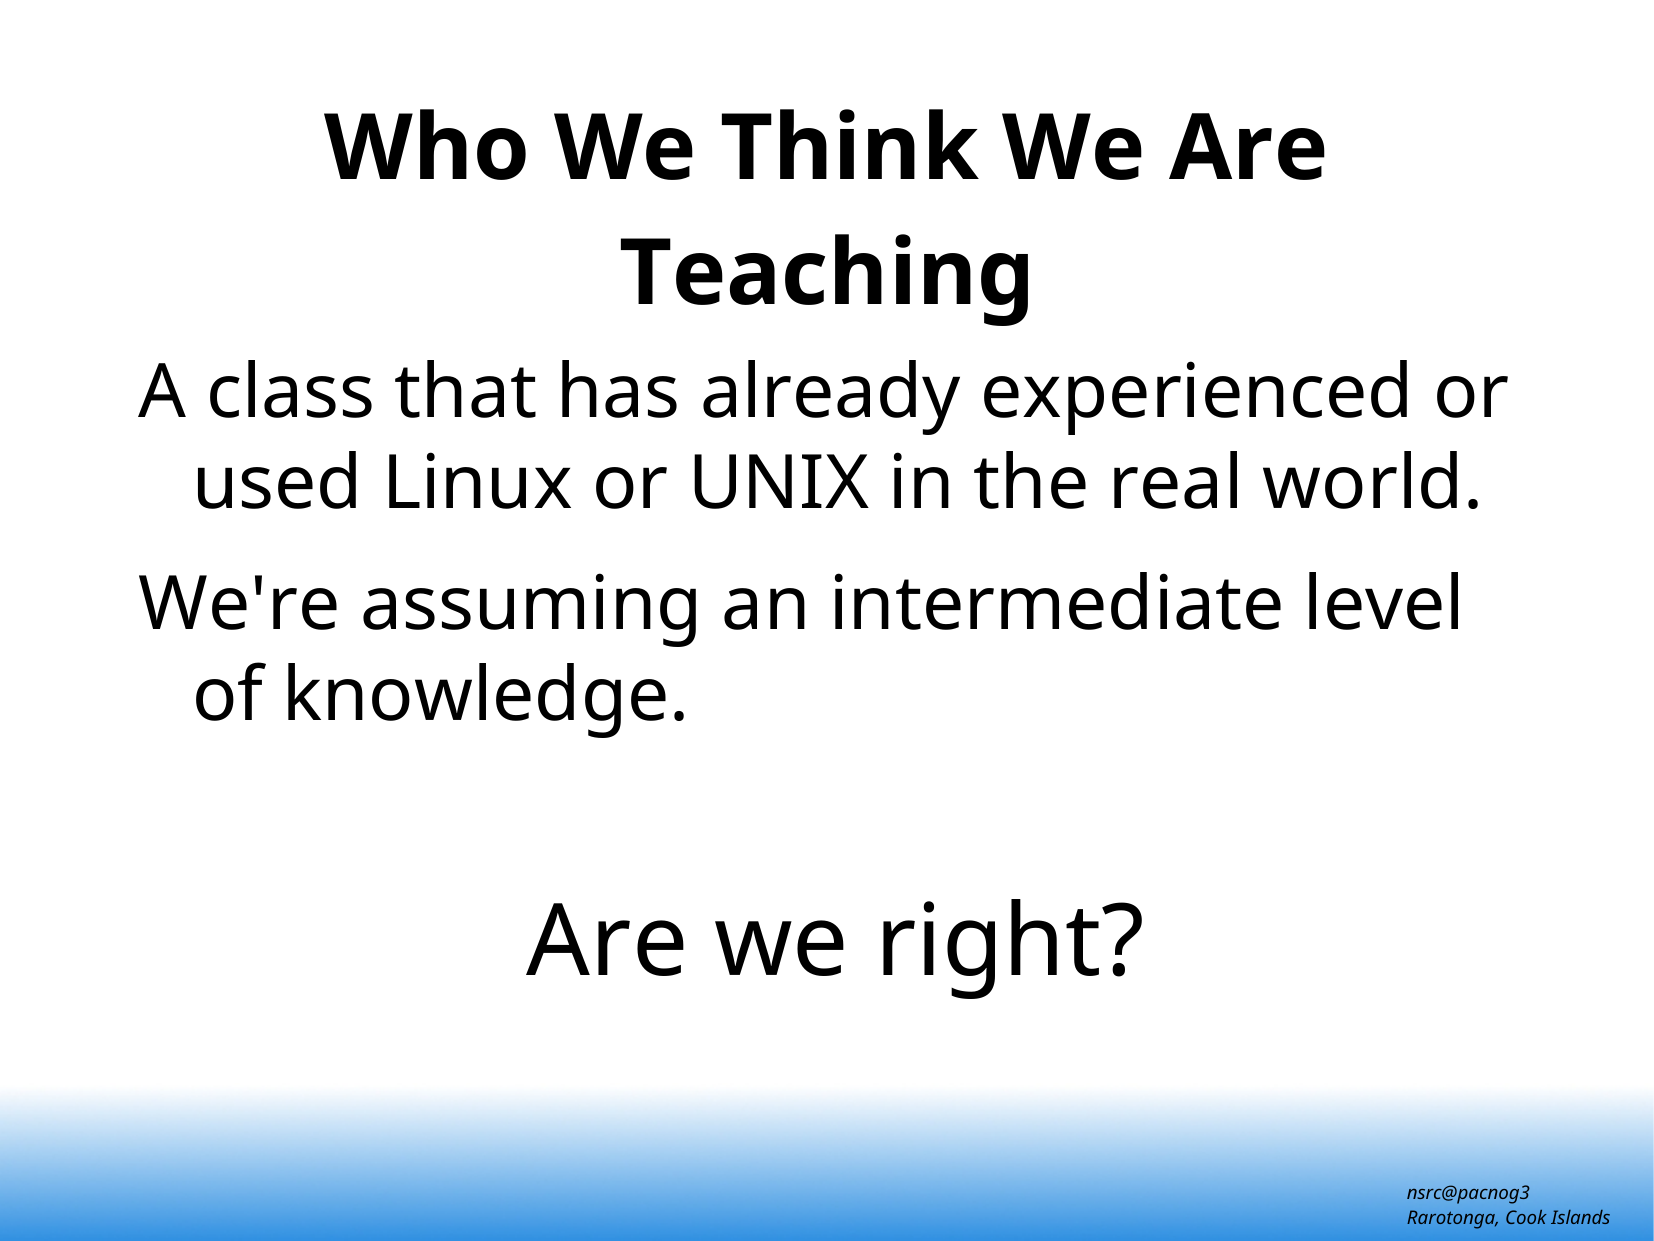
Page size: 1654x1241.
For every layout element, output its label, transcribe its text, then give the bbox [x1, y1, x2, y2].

list A class that has already experienced or used Linux or UNIX in the real world. We're assuming an intermediate level of knowledge. Are we right? [121, 344, 1534, 1135]
picture [0, 1083, 1654, 1241]
title Who We Think We Are Teaching [121, 99, 1534, 314]
